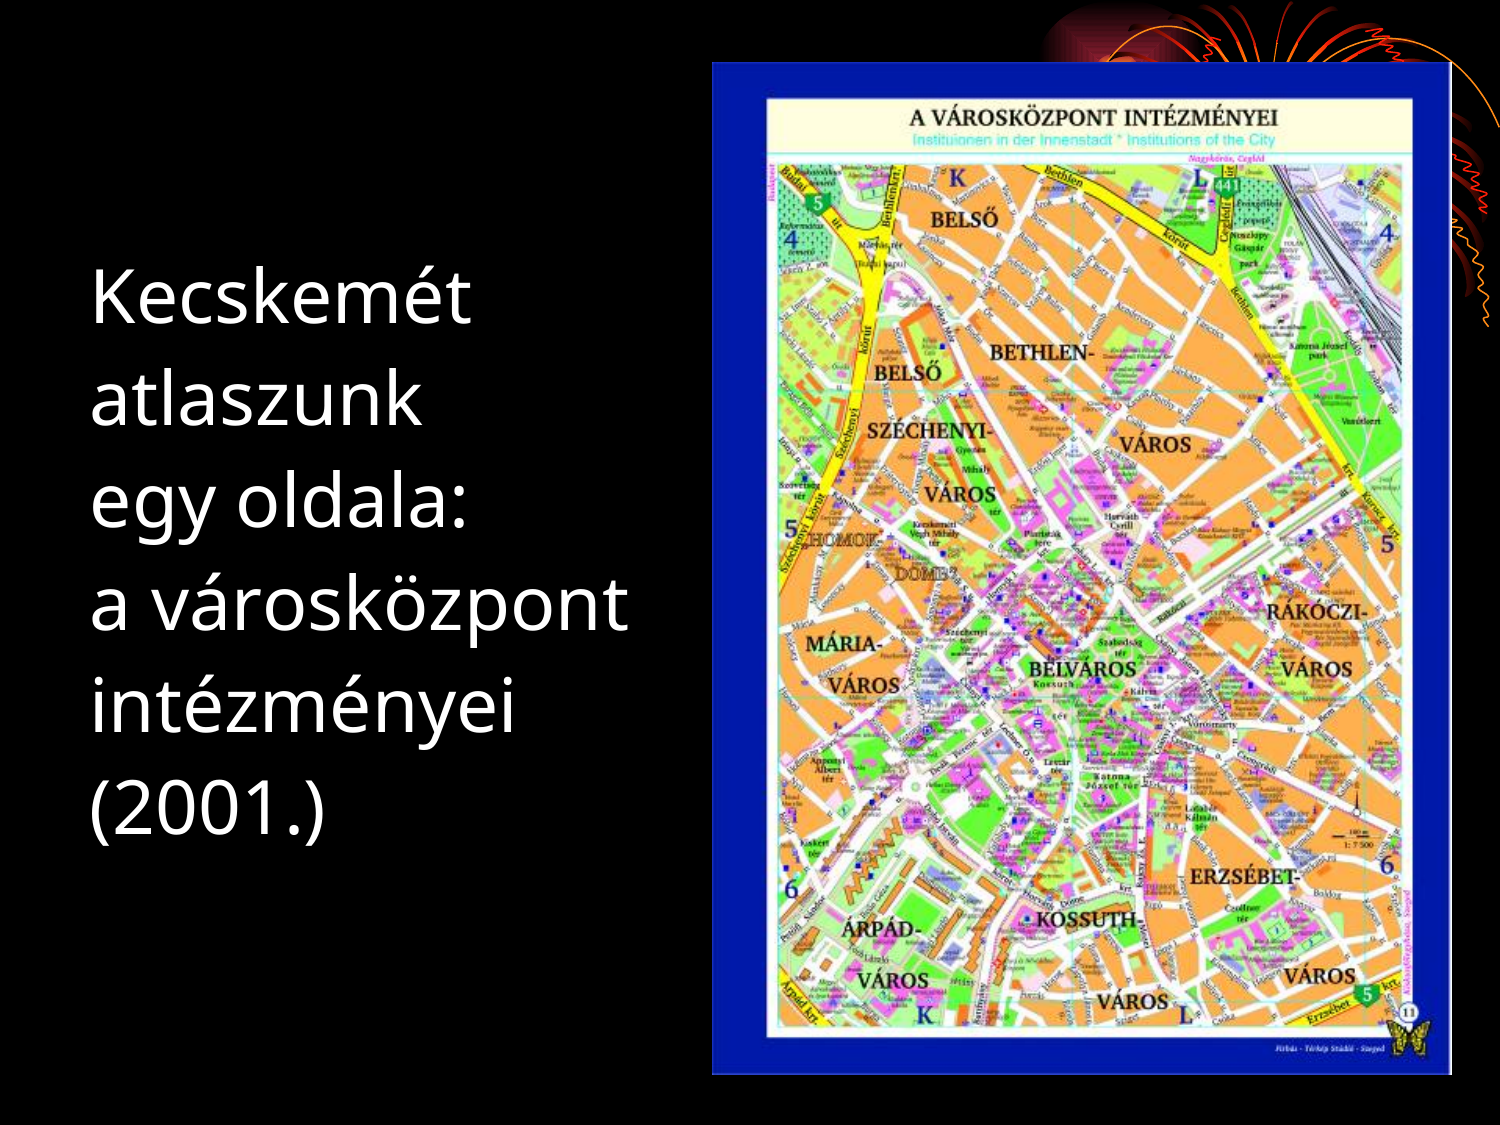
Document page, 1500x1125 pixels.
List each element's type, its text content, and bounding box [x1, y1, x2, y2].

picture [712, 62, 1452, 1075]
title Kecskemét atlaszunk egy oldala: a városközpont intézményei (2001.) [74, 49, 700, 1051]
